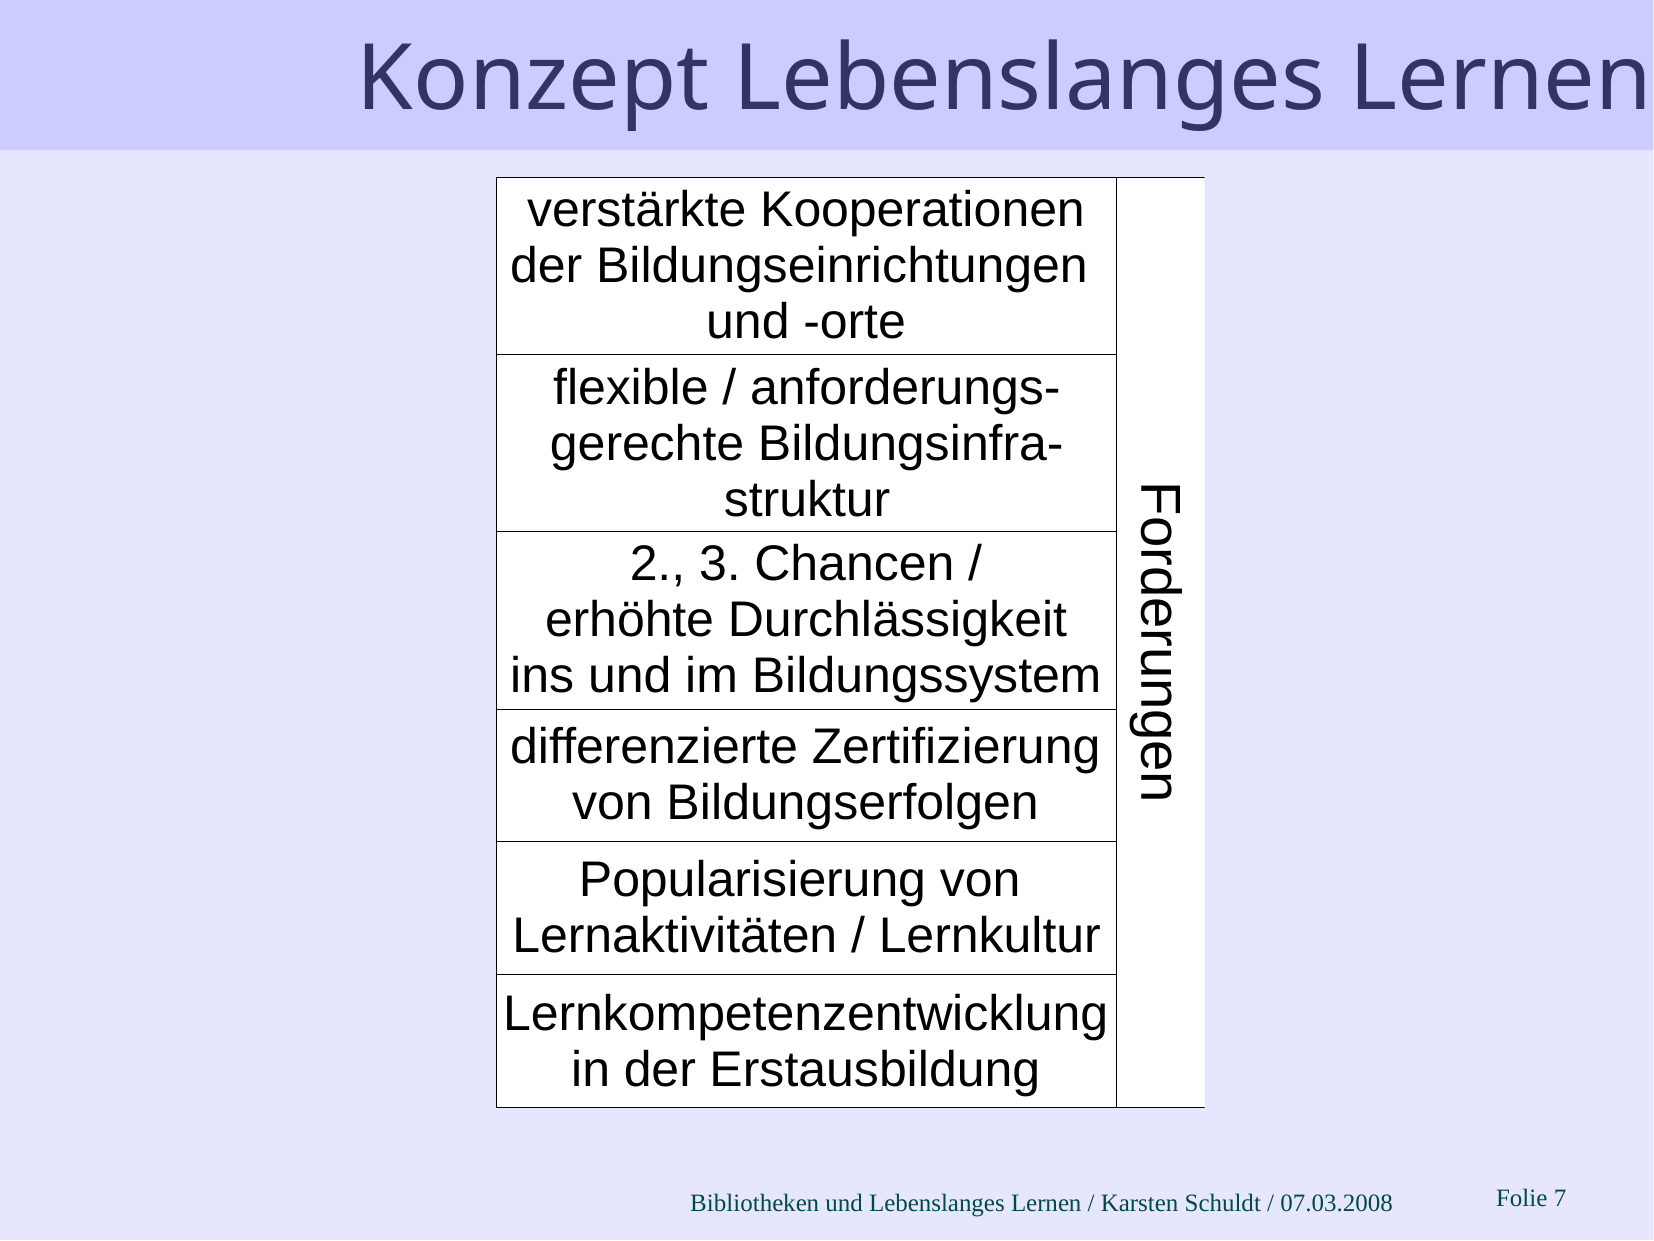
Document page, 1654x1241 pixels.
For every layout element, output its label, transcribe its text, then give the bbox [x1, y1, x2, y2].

title Konzept Lebenslanges Lernen [0, 0, 1654, 151]
chart [496, 177, 1205, 1108]
